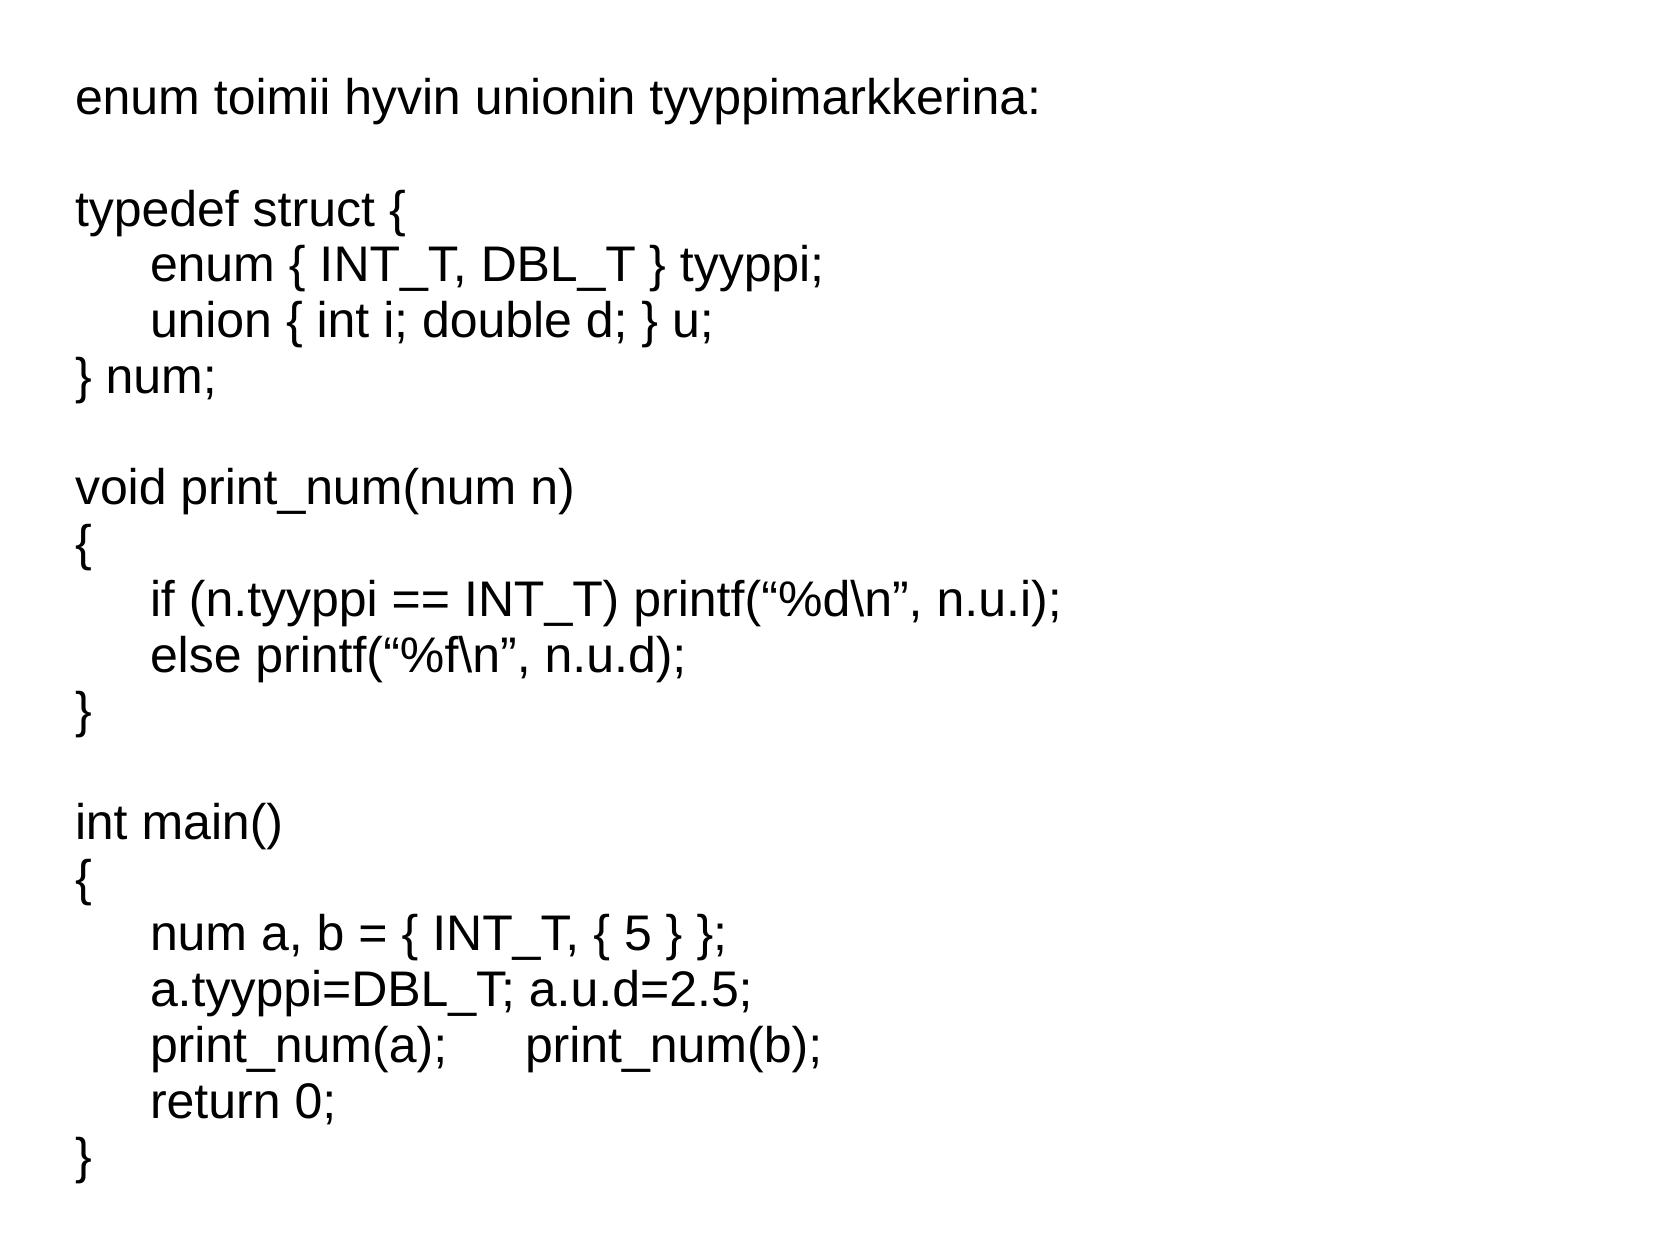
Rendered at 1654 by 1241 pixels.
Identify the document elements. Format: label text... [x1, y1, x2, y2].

text_box enum toimii hyvin unionin tyyppimarkkerina: typedef struct { enum { INT_T, DBL_T } tyyppi; union { int i; double d; } u; } num; void print_num(num n) { if (n.tyyppi == INT_T) printf(“%d\n”, n.u.i); else printf(“%f\n”, n.u.d); } int main() { num a, b = { INT_T, { 5 } }; a.tyyppi=DBL_T; a.u.d=2.5; print_num(a); print_num(b); return 0; } [75, 69, 1564, 1241]
